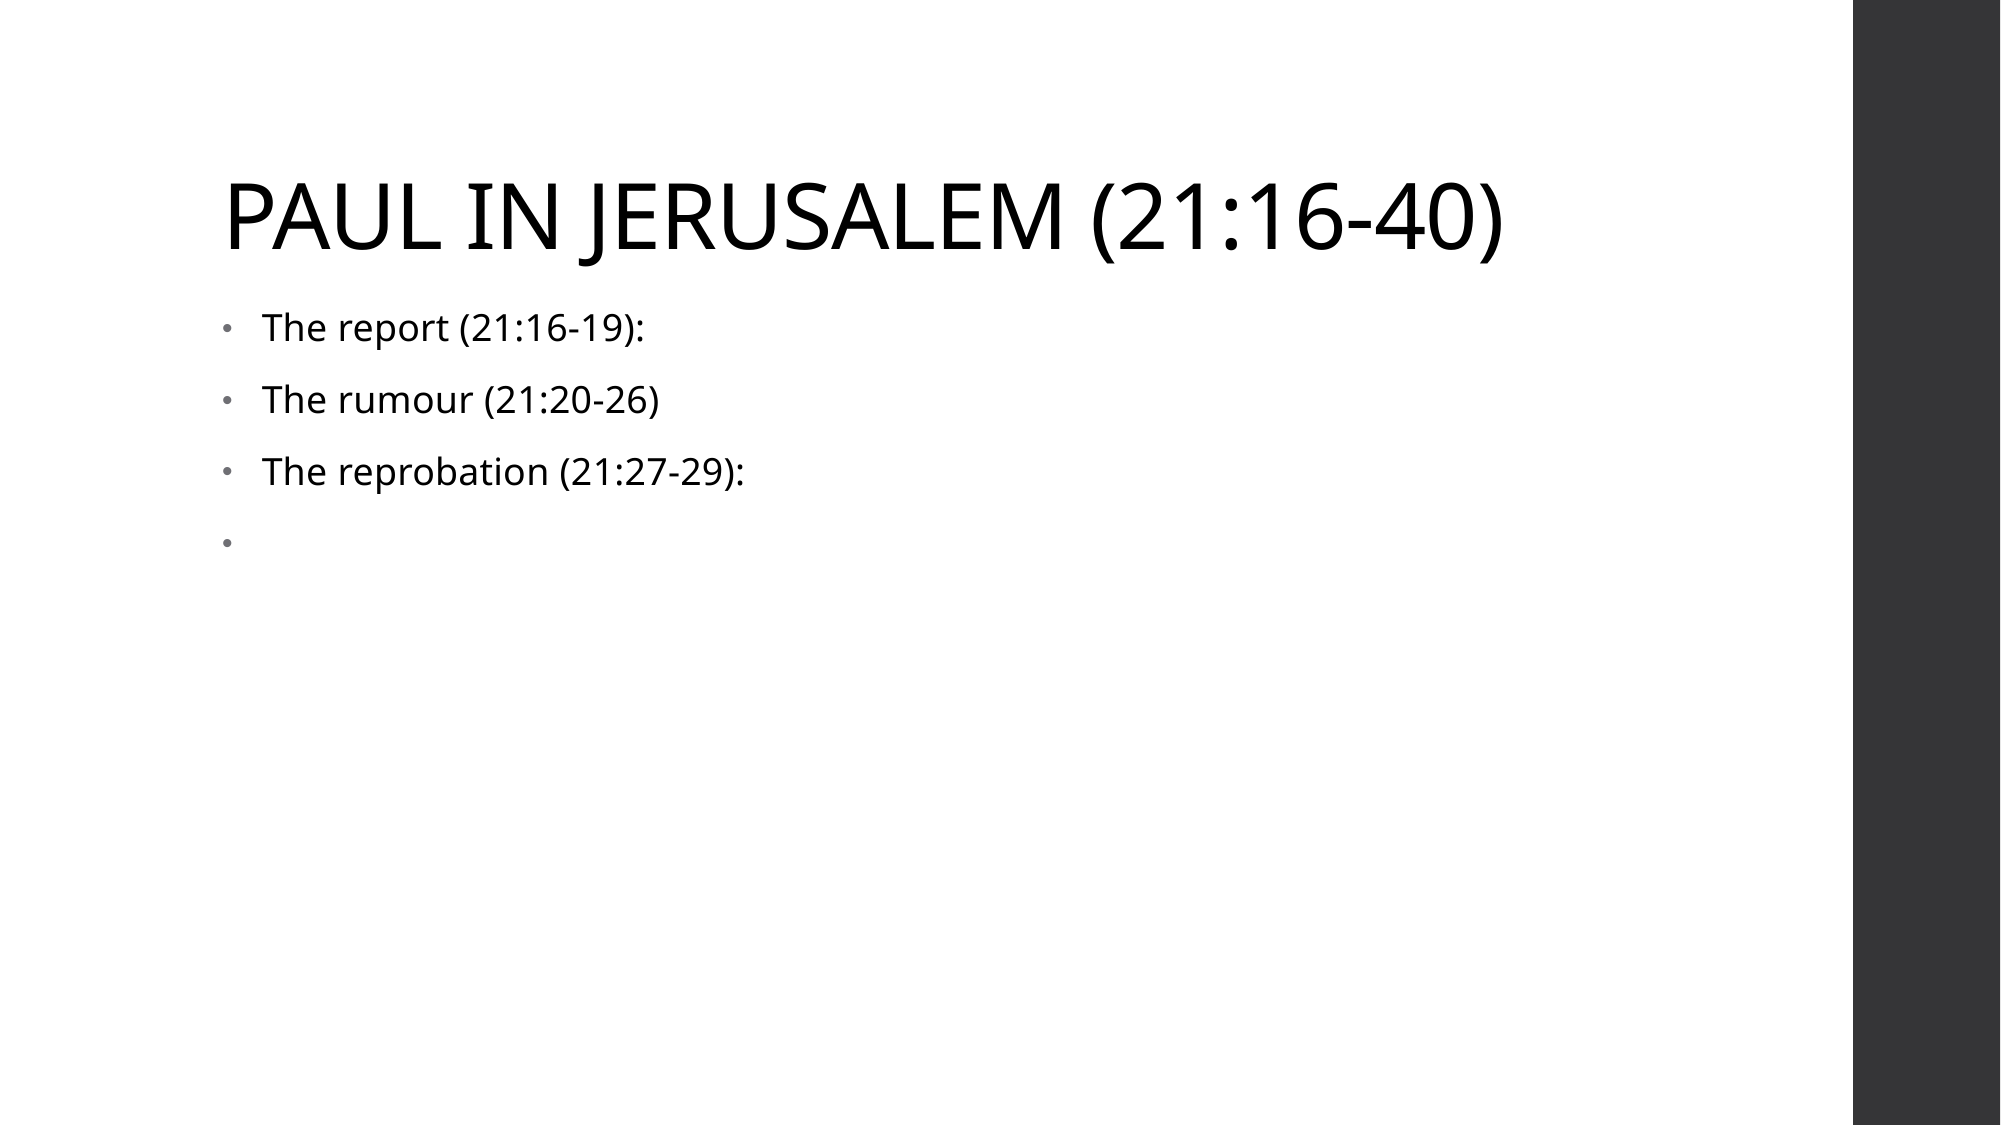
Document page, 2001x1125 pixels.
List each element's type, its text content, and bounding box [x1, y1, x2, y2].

list The report (21:16-19): The rumour (21:20-26) The reprobation (21:27-29): [206, 299, 1617, 1014]
title PAUL IN JERUSALEM (21:16-40) [206, 60, 1797, 278]
